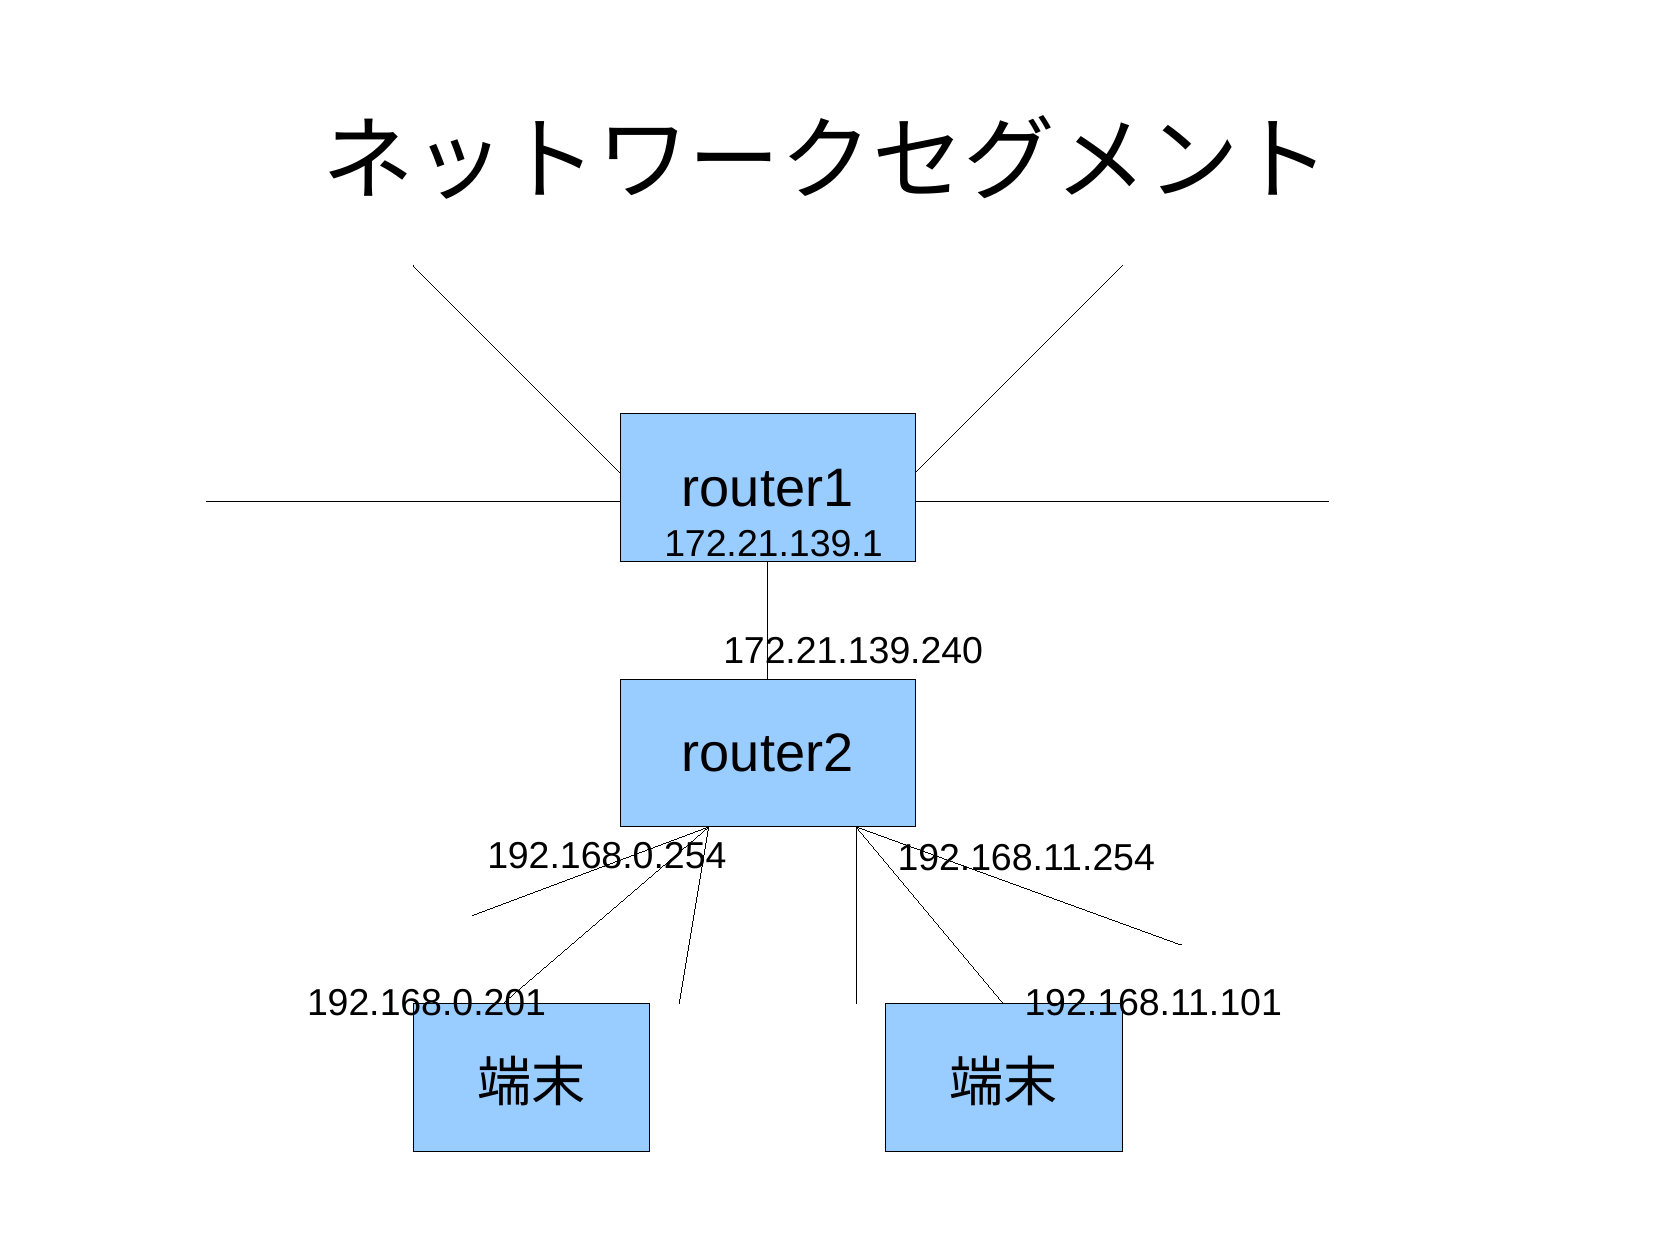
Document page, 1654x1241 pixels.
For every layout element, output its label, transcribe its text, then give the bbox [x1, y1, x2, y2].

text_box 192.168.11.254 [882, 829, 1173, 886]
text_box 192.168.11.101 [1009, 974, 1300, 1032]
text_box 192.168.0.254 [472, 826, 742, 884]
text_box 192.168.0.201 [292, 974, 562, 1032]
text_box router1 [620, 413, 916, 562]
text_box 端末 [885, 1003, 1123, 1152]
text_box router2 [620, 679, 916, 827]
title ネットワークセグメント [82, 49, 1571, 257]
text_box 172.21.139.1 [649, 515, 898, 621]
text_box 端末 [413, 1003, 650, 1152]
text_box 172.21.139.240 [708, 622, 999, 680]
